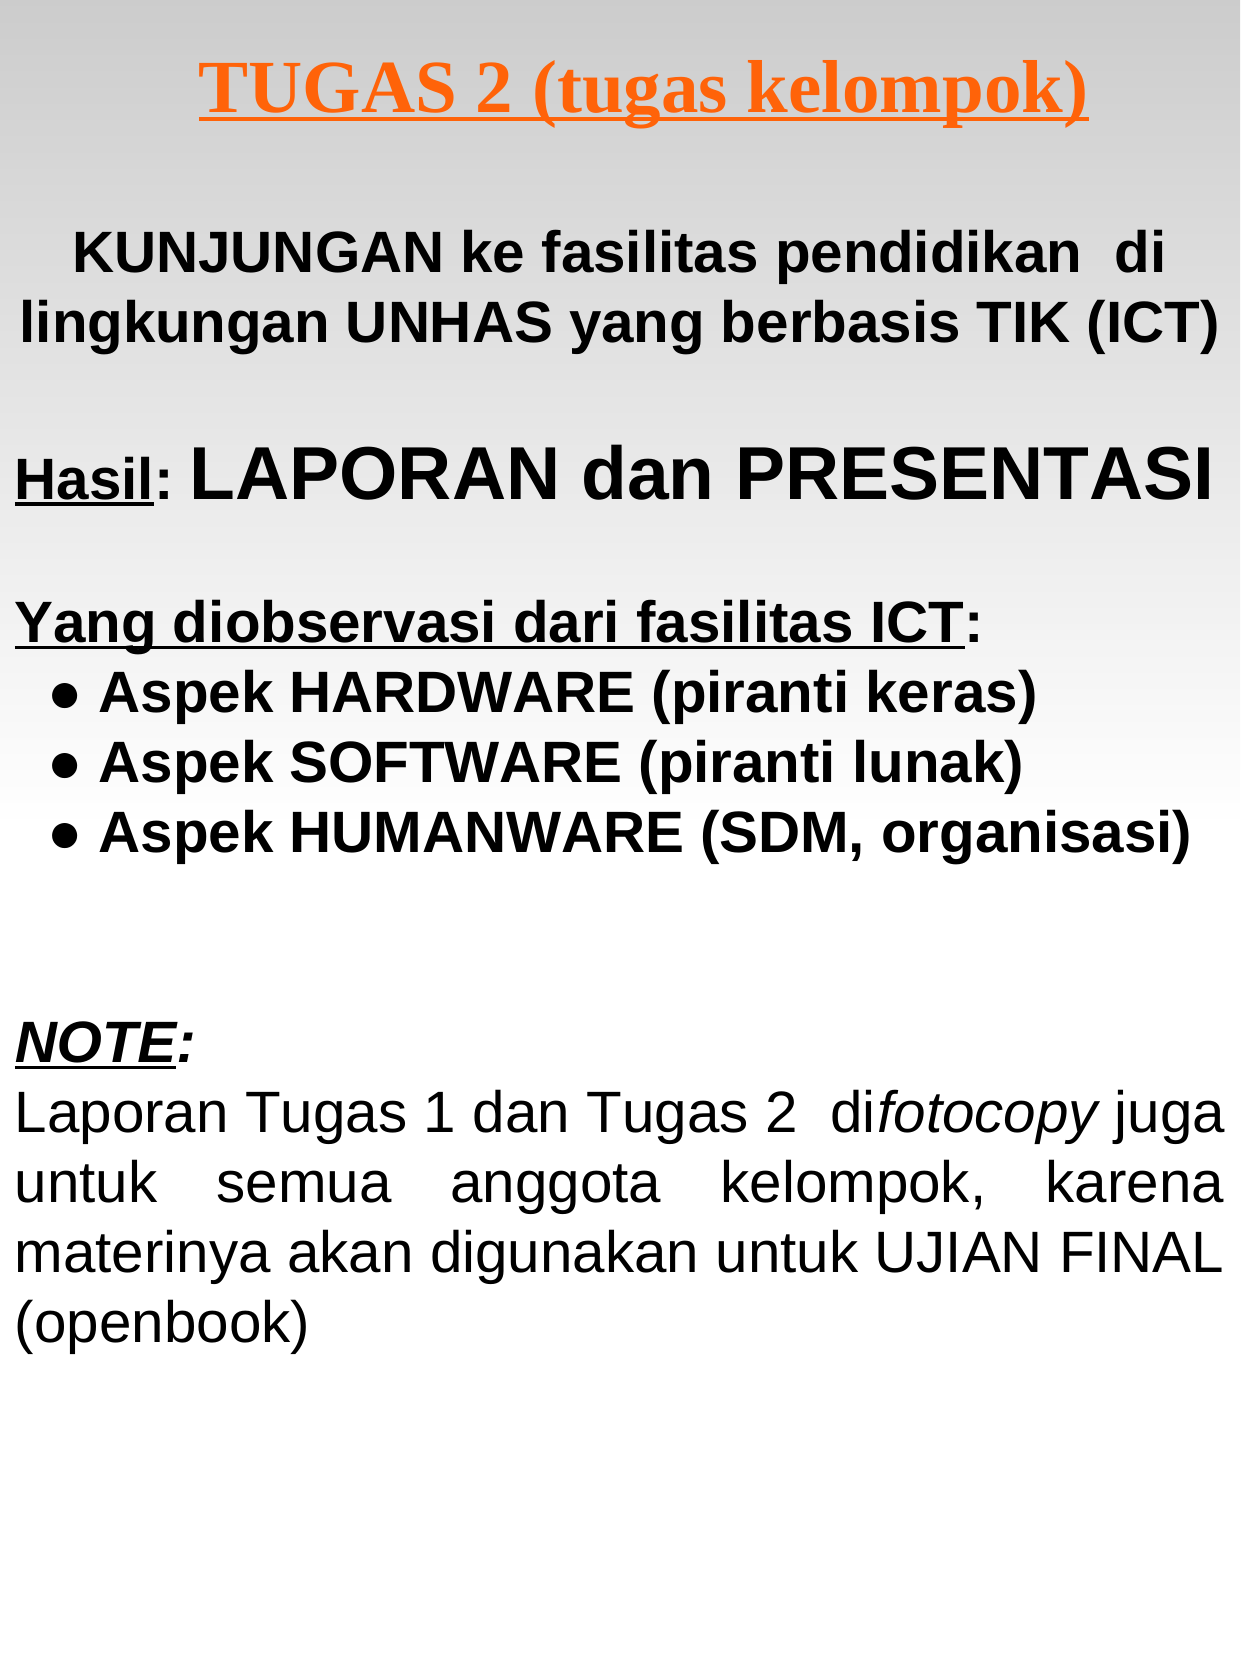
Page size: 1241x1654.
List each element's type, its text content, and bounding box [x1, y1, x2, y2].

text_box KUNJUNGAN ke fasilitas pendidikan di lingkungan UNHAS yang berbasis TIK (ICT) Hasil: LAPORAN dan PRESENTASI Yang di­observasi dari fasilitas ICT: ● Aspek HARDWARE (piranti keras) ● Aspek SOFTWARE (piranti lunak) ● Aspek HUMANWARE (SDM, organisasi) NOTE: Laporan Tugas 1 dan Tugas 2 di­foto­copy juga untuk semua anggota kelompok, karena materinya akan digunakan untuk UJIAN FINAL (open­book) [0, 206, 1241, 1506]
text_box TUGAS 2 (tugas kelompok) [88, 26, 1182, 176]
